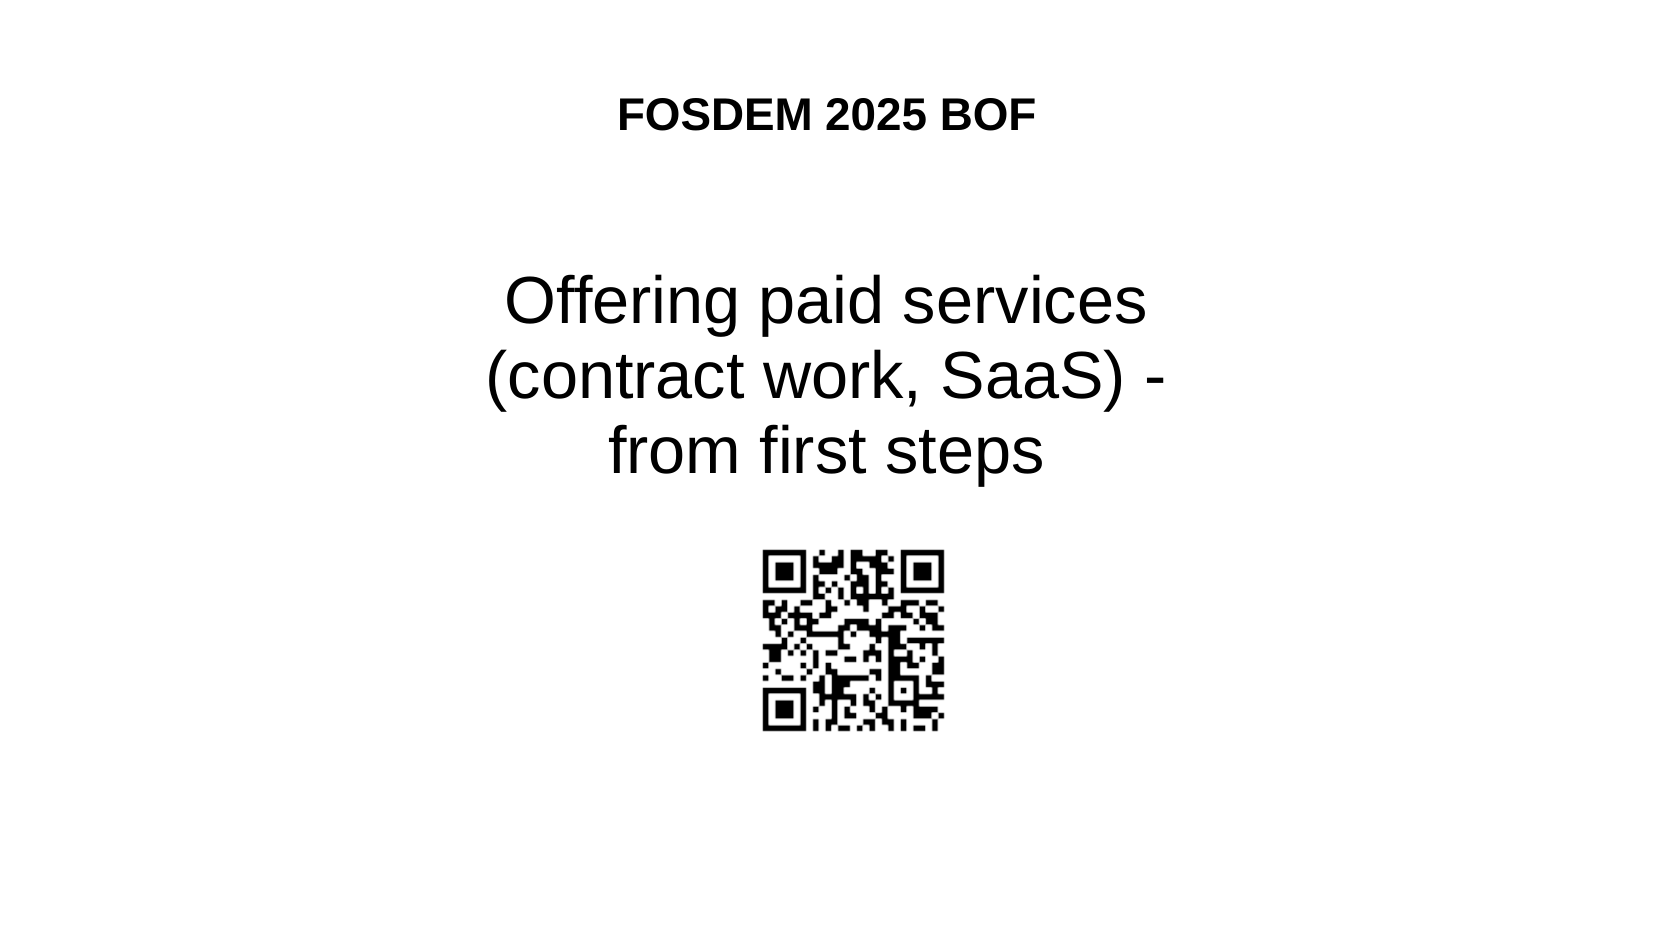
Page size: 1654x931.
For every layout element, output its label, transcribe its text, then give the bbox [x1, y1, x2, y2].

picture [738, 525, 970, 758]
subtitle Offering paid services (contract work, SaaS) - from first steps [82, 217, 1571, 758]
title FOSDEM 2025 BOF [82, 37, 1571, 193]
